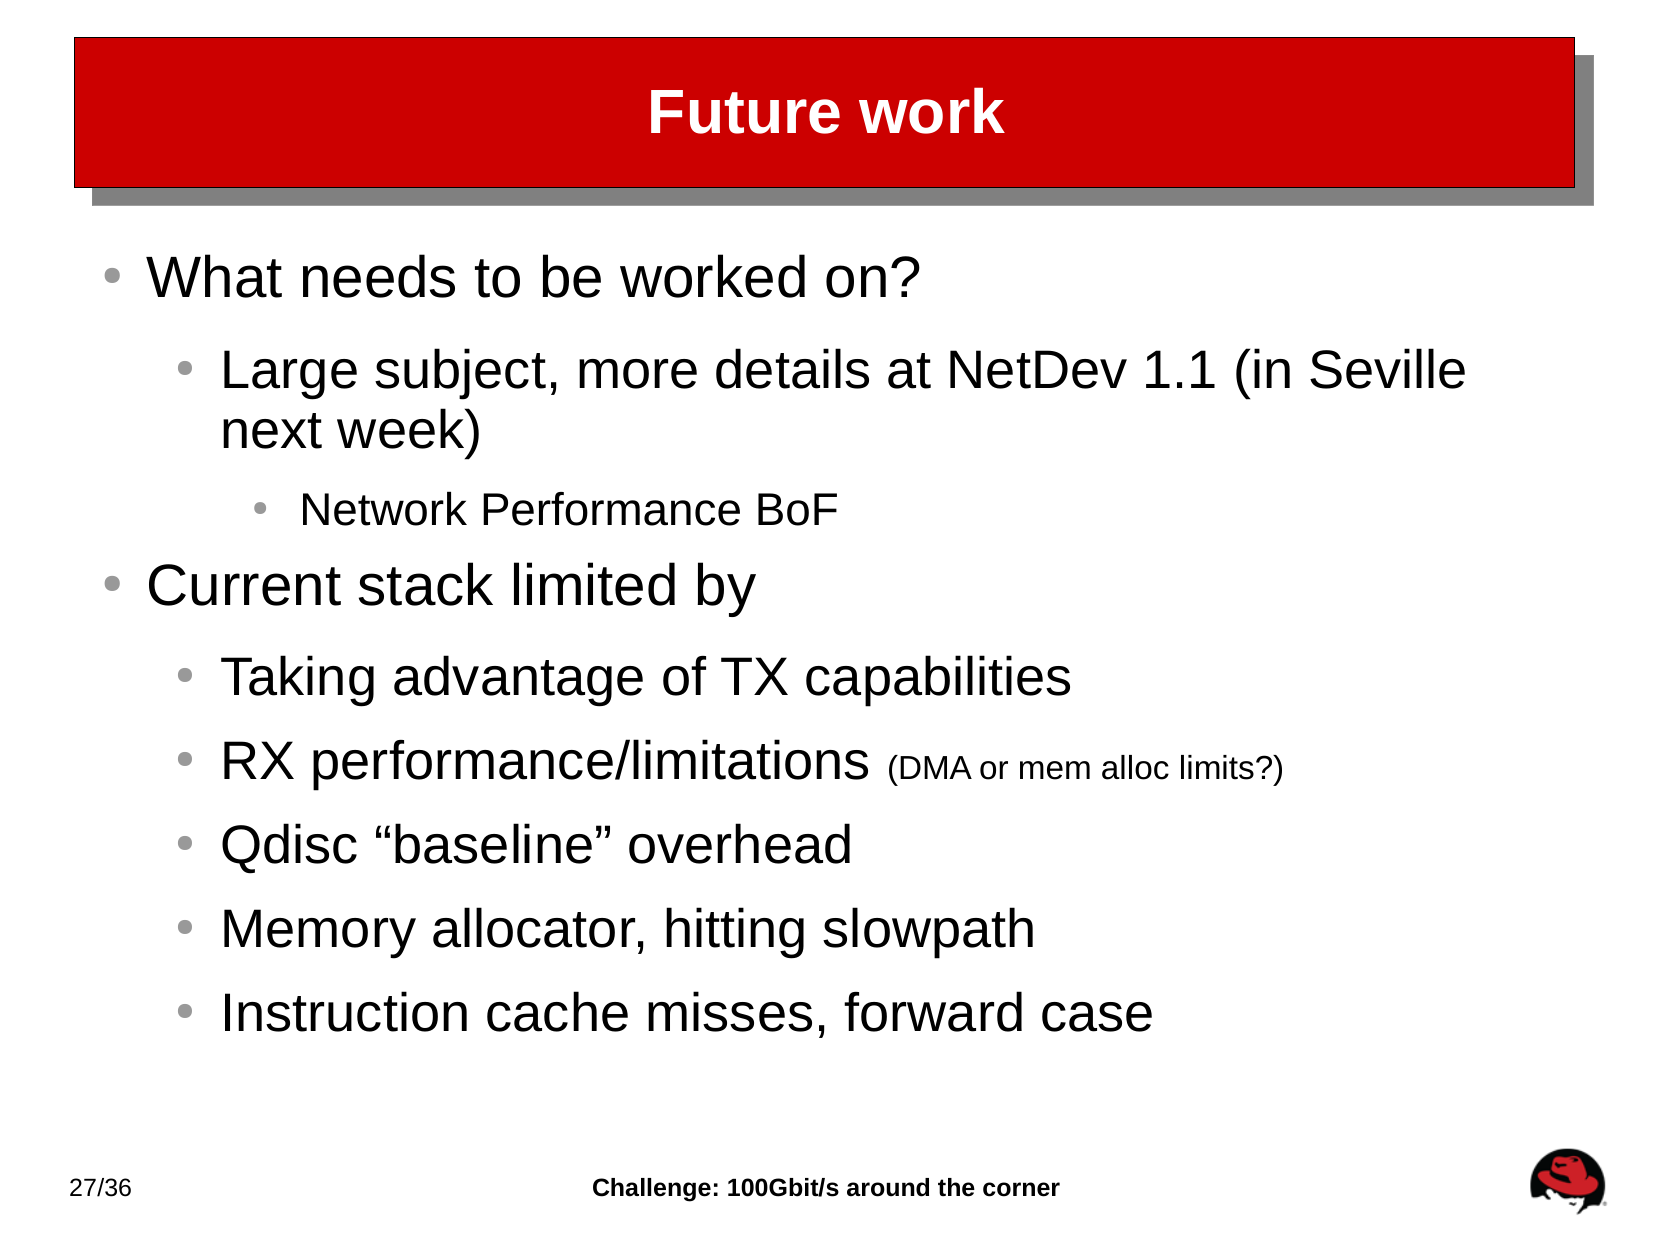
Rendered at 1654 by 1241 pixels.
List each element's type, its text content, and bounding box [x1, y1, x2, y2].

title Future work [82, 37, 1571, 188]
list What needs to be worked on? Large subject, more details at NetDev 1.1 (in Seville next week) Network Performance BoF Current stack limited by Taking advantage of TX capabilities RX performance/limitations (DMA or mem alloc limits?) Qdisc “baseline” overhead Memory allocator, hitting slowpath Instruction cache misses, forward case [86, 244, 1575, 1049]
picture [1529, 1146, 1613, 1224]
